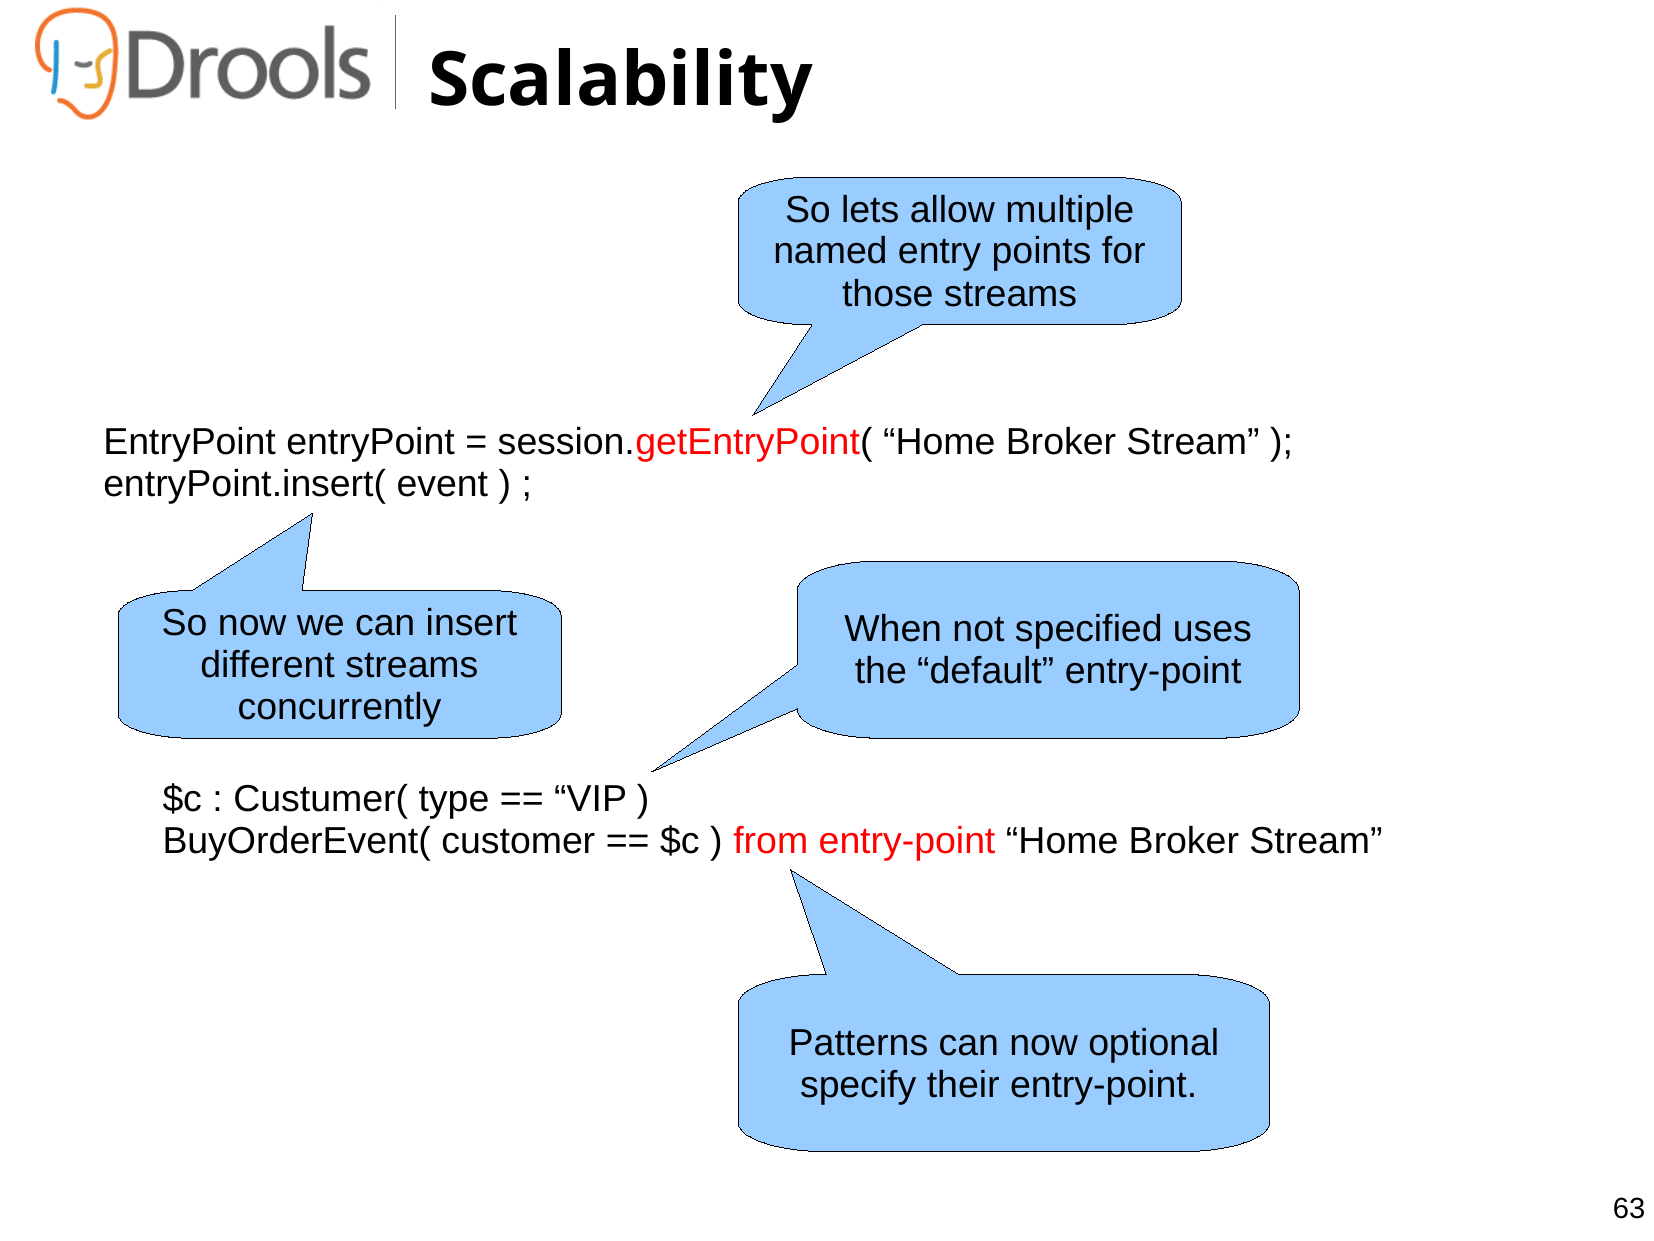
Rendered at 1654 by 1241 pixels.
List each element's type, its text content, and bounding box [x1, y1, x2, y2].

text_box So now we can insert different streams concurrently [118, 513, 562, 739]
text_box When not specified uses the “default” entry-point [651, 561, 1300, 772]
text_box $c : Custumer( type == “VIP ) BuyOrderEvent( customer == $c ) from entry-point “Home Broker Stream” [147, 769, 1397, 869]
picture [29, 0, 384, 126]
title Scalability [413, 17, 923, 139]
text_box So lets allow multiple named entry points for those streams [738, 177, 1182, 416]
text_box Patterns can now optional specify their entry-point. [738, 869, 1270, 1152]
text_box EntryPoint entryPoint = session.getEntryPoint( “Home Broker Stream” ); entryPoint.insert( event ) ; [88, 413, 1307, 513]
